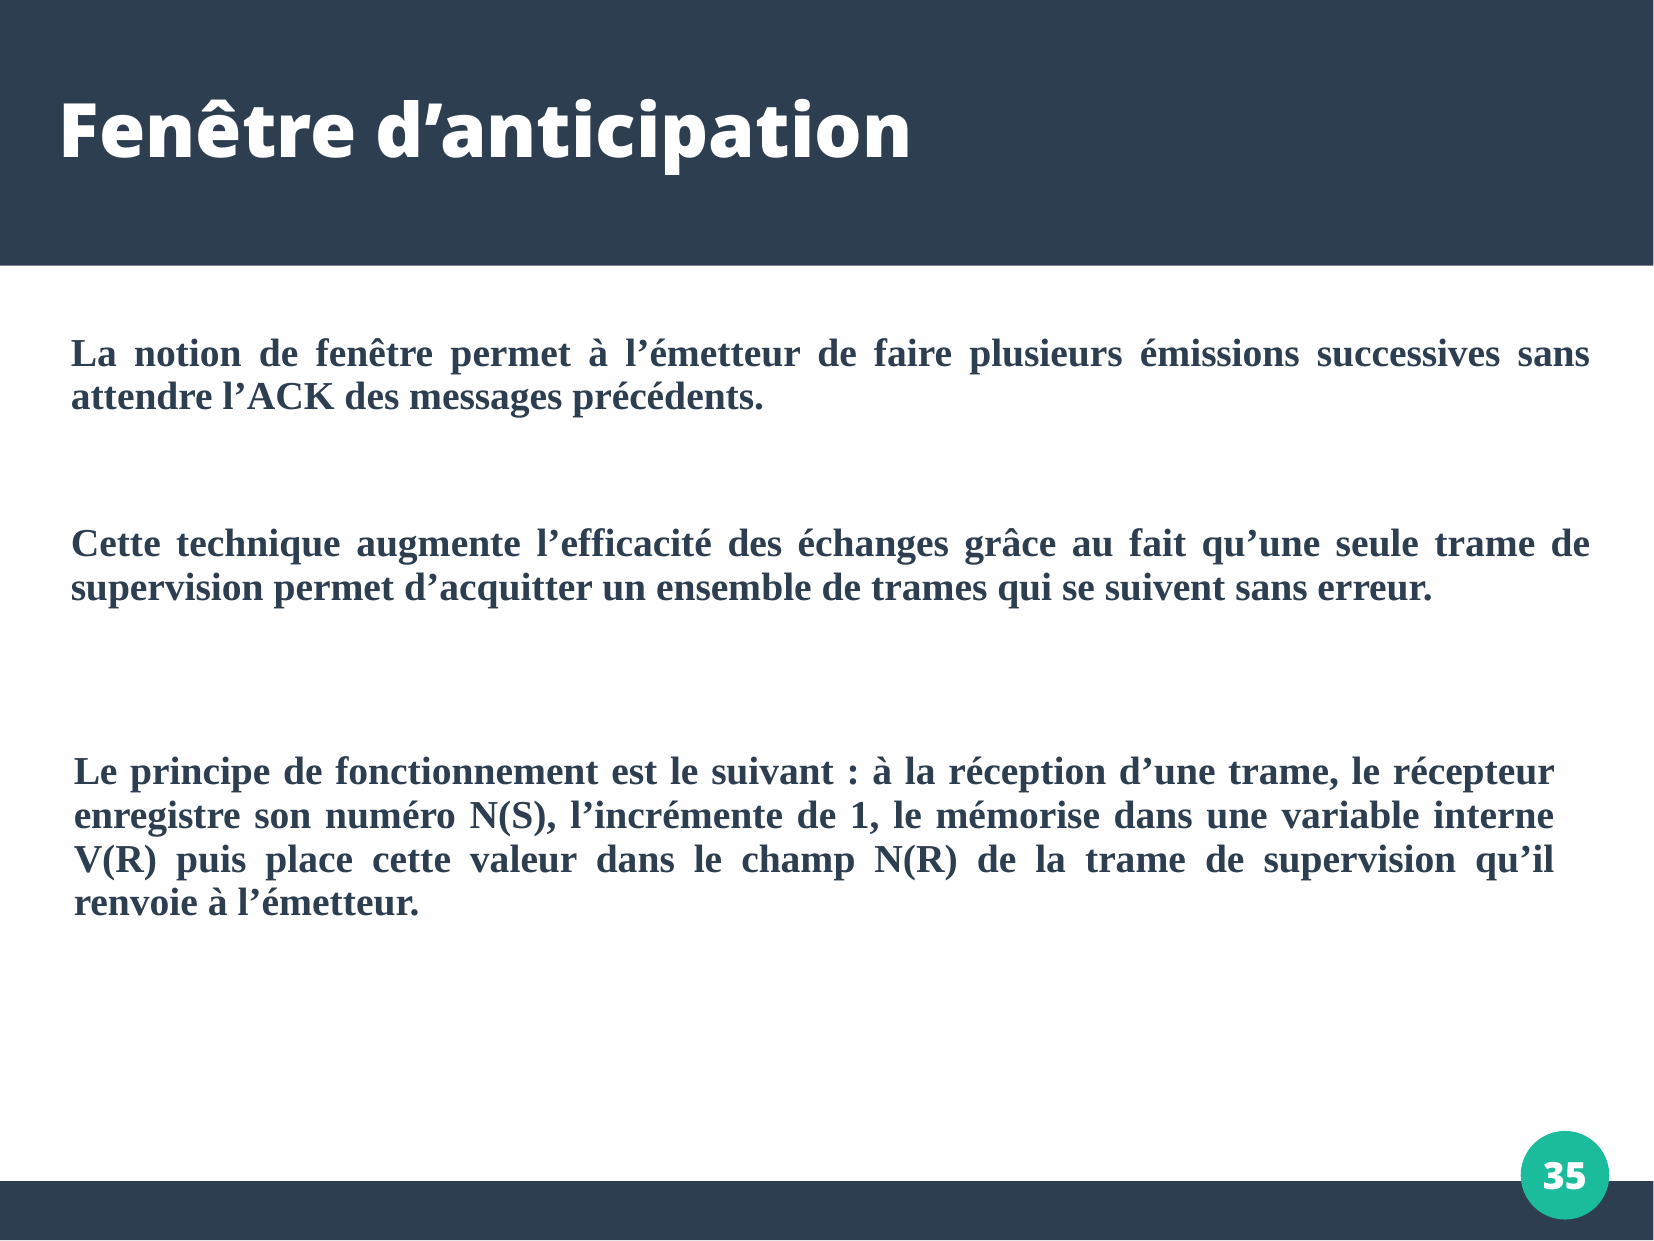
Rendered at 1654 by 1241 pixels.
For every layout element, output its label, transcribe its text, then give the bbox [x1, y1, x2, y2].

title Fenêtre d’anticipation [59, 49, 1595, 207]
text_box Le principe de fonctionnement est le suivant : à la réception d’une trame, le récepteur enregistre son numéro N(S), l’incrémente de 1, le mémorise dans une variable interne V(R) puis place cette valeur dans le champ N(R) de la trame de supervision qu’il renvoie à l’émetteur. [59, 741, 1571, 975]
text_box La notion de fenêtre permet à l’émetteur de faire plusieurs émissions successives sans attendre l’ACK des messages précédents. Cette technique augmente l’efficacité des échanges grâce au fait qu’une seule trame de supervision permet d’acquitter un ensemble de trames qui se suivent sans erreur. [70, 330, 1592, 609]
